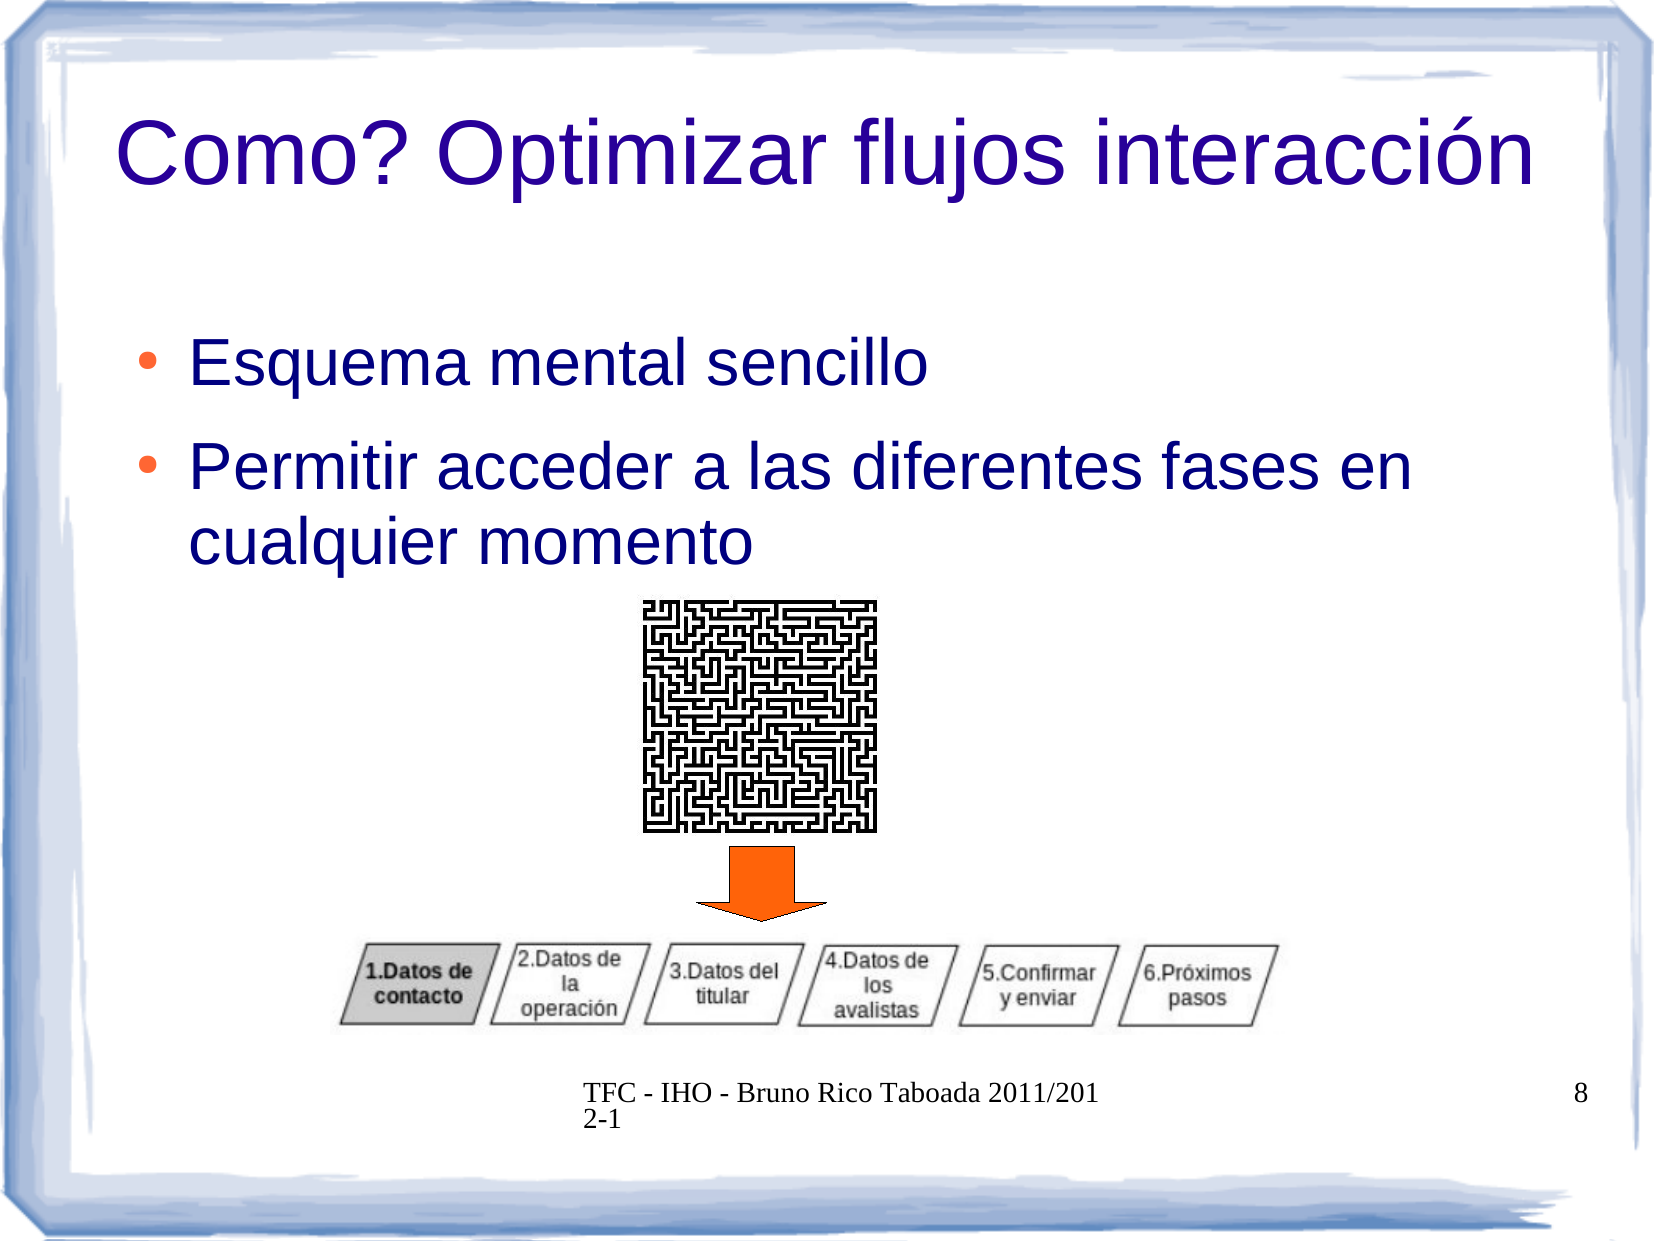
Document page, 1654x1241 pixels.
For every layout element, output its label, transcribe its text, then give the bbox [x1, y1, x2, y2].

picture [0, 0, 1654, 1241]
title Como? Optimizar flujos interacción [82, 49, 1571, 257]
text_box [696, 846, 827, 922]
list Esquema mental sencillo Permitir acceder a las diferentes fases en cualquier momento [118, 324, 1571, 1167]
